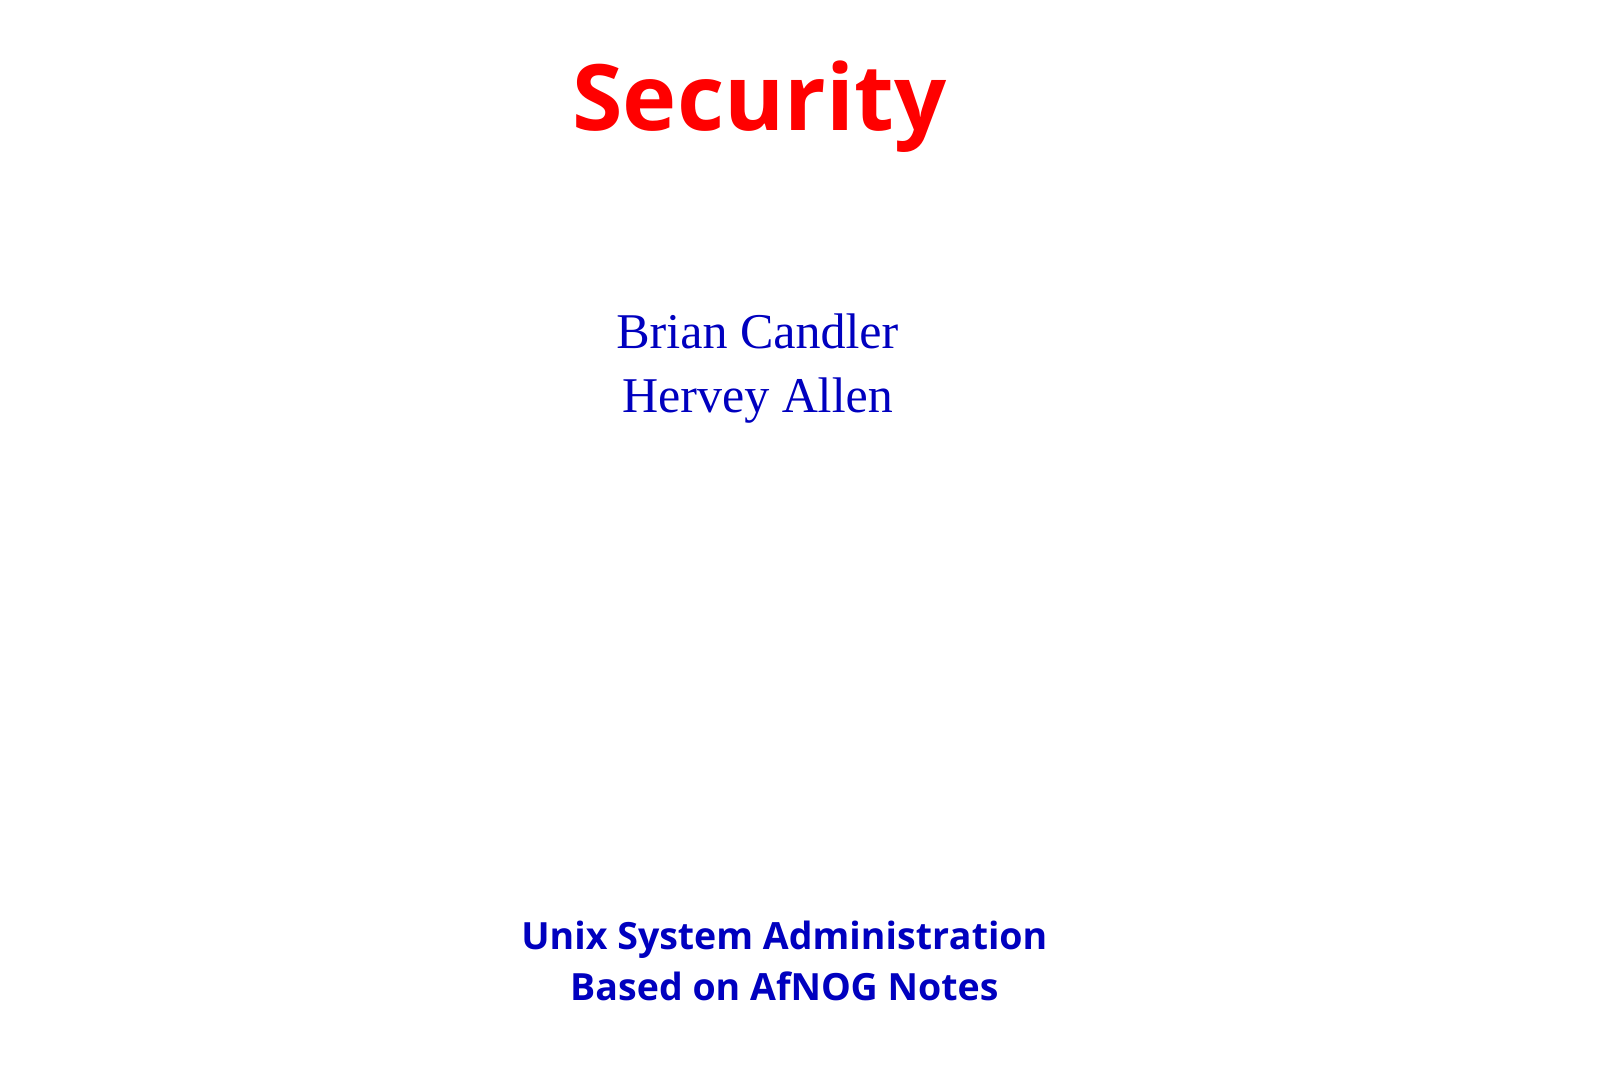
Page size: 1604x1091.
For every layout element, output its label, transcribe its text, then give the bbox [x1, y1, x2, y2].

title Security [293, 32, 1226, 143]
text_box Unix System Administration Based on AfNOG Notes [521, 909, 1048, 1012]
text_box Brian Candler Hervey Allen [601, 287, 914, 431]
